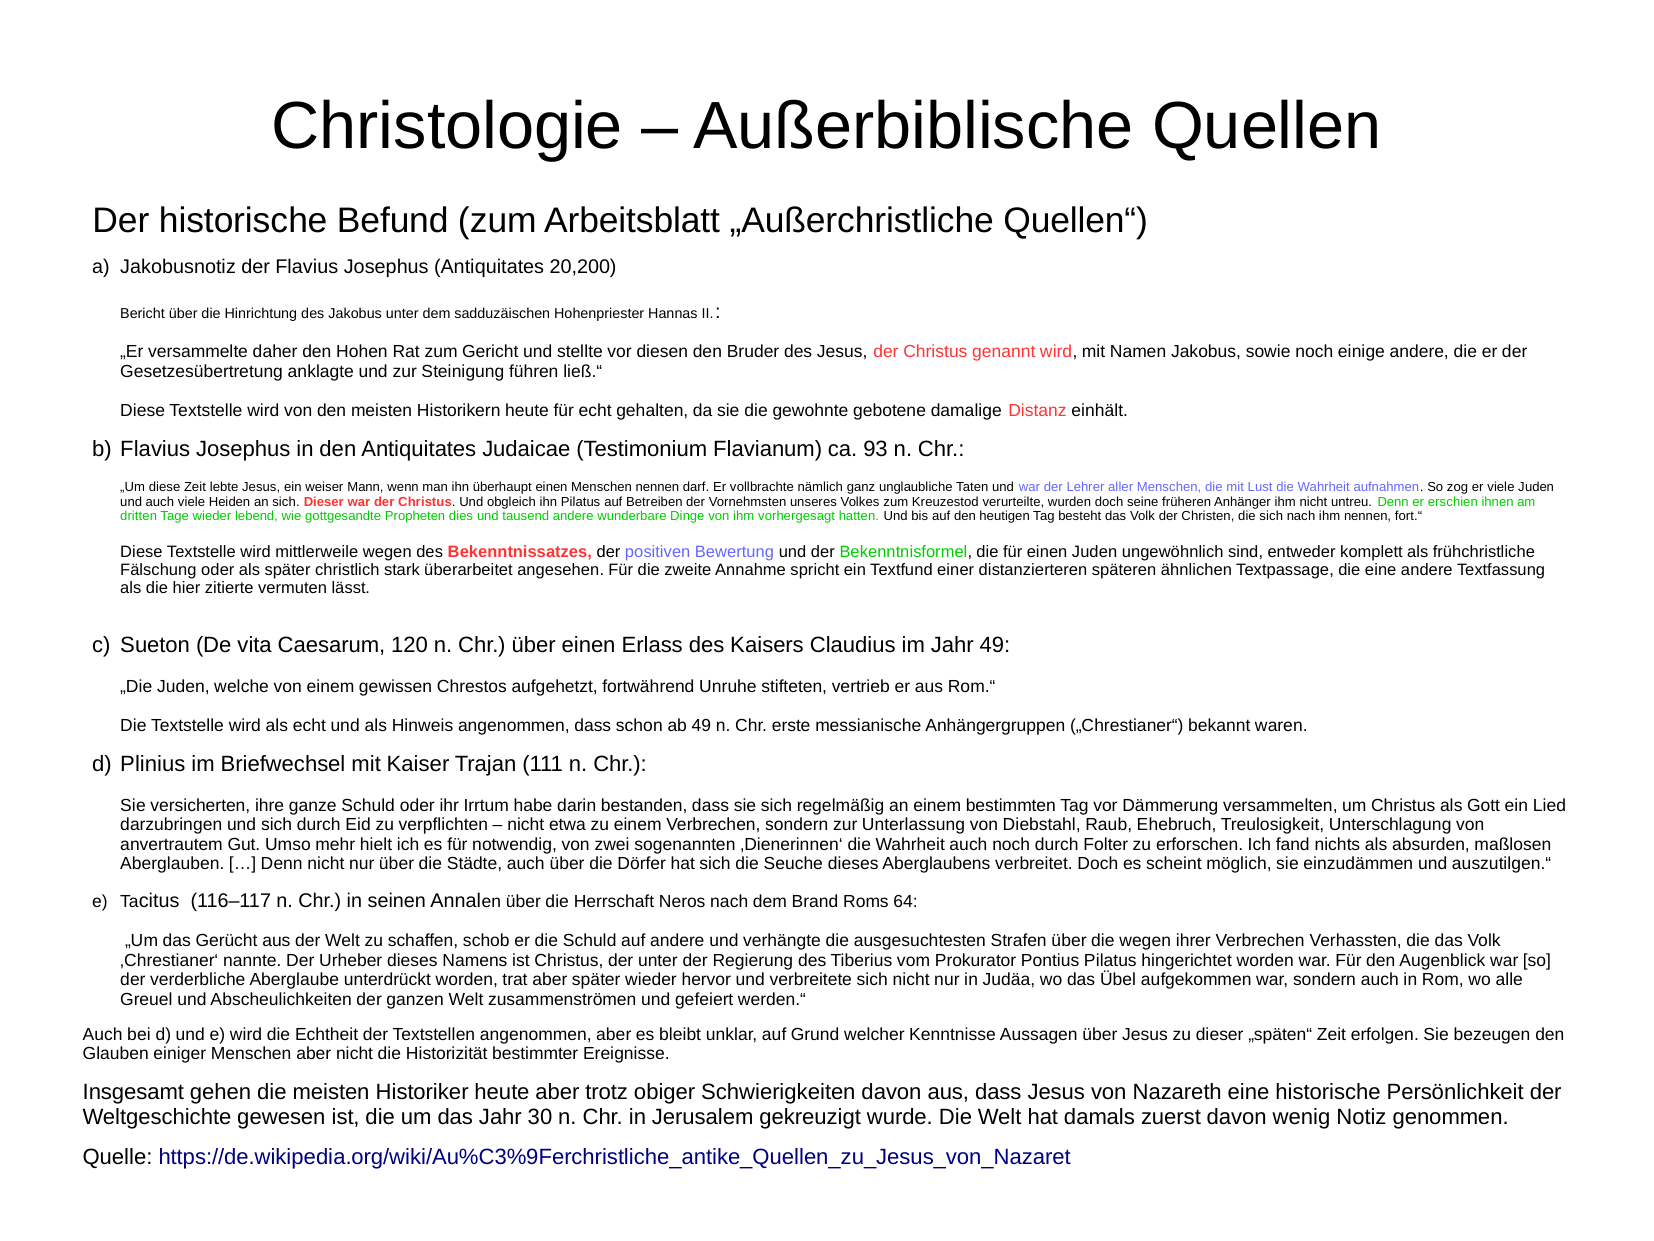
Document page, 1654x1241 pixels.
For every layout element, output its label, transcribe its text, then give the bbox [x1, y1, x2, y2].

list Der historische Befund (zum Arbeitsblatt „Außerchristliche Quellen“) Jakobusnotiz der Flavius Josephus (Antiquitates 20,200) Bericht über die Hinrichtung des Jakobus unter dem sadduzäischen Hohenpriester Hannas II.: „Er versammelte daher den Hohen Rat zum Gericht und stellte vor diesen den Bruder des Jesus, der Christus genannt wird, mit Namen Jakobus, sowie noch einige andere, die er der Gesetzesübertretung anklagte und zur Steinigung führen ließ.“ Diese Textstelle wird von den meisten Historikern heute für echt gehalten, da sie die gewohnte gebotene damalige Distanz einhält. Flavius Josephus in den Antiquitates Judaicae (Testimonium Flavianum) ca. 93 n. Chr.: „Um diese Zeit lebte Jesus, ein weiser Mann, wenn man ihn überhaupt einen Menschen nennen darf. Er vollbrachte nämlich ganz unglaubliche Taten und war der Lehrer aller Menschen, die mit Lust die Wahrheit aufnahmen. So zog er viele Juden und auch viele Heiden an sich. Dieser war der Christus. Und obgleich ihn Pilatus auf Betreiben der Vornehmsten unseres Volkes zum Kreuzestod verurteilte, wurden doch seine früheren Anhänger ihm nicht untreu. Denn er erschien ihnen am dritten Tage wieder lebend, wie gottgesandte Propheten dies und tausend andere wunderbare Dinge von ihm vorhergesagt hatten. Und bis auf den heutigen Tag besteht das Volk der Christen, die sich nach ihm nennen, fort.“ Diese Textstelle wird mittlerweile wegen des Bekenntnissatzes, der positiven Bewertung und der Bekenntnisformel, die für einen Juden ungewöhnlich sind, entweder komplett als frühchristliche Fälschung oder als später christlich stark überarbeitet angesehen. Für die zweite Annahme spricht ein Textfund einer distanzierteren späteren ähnlichen Textpassage, die eine andere Textfassung als die hier zitierte vermuten lässt. Sueton (De vita Caesarum, 120 n. Chr.) über einen Erlass des Kaisers Claudius im Jahr 49: „Die Juden, welche von einem gewissen Chrestos aufgehetzt, fortwährend Unruhe stifteten, vertrieb er aus Rom.“ Die Textstelle wird als echt und als Hinweis angenommen, dass schon ab 49 n. Chr. erste messianische Anhängergruppen („Chrestianer“) bekannt waren. Plinius im Briefwechsel mit Kaiser Trajan (111 n. Chr.): Sie versicherten, ihre ganze Schuld oder ihr Irrtum habe darin bestanden, dass sie sich regelmäßig an einem bestimmten Tag vor Dämmerung versammelten, um Christus als Gott ein Lied darzubringen und sich durch Eid zu verpflichten – nicht etwa zu einem Verbrechen, sondern zur Unterlassung von Diebstahl, Raub, Ehebruch, Treulosigkeit, Unterschlagung von anvertrautem Gut. Umso mehr hielt ich es für notwendig, von zwei sogenannten ‚Dienerinnen‘ die Wahrheit auch noch durch Folter zu erforschen. Ich fand nichts als absurden, maßlosen Aberglauben. […] Denn nicht nur über die Städte, auch über die Dörfer hat sich die Seuche dieses Aberglaubens verbreitet. Doch es scheint möglich, sie einzudämmen und auszutilgen.“ Tacitus (116–117 n. Chr.) in seinen Annalen über die Herrschaft Neros nach dem Brand Roms 64: „Um das Gerücht aus der Welt zu schaffen, schob er die Schuld auf andere und verhängte die ausgesuchtesten Strafen über die wegen ihrer Verbrechen Verhassten, die das Volk ‚Chrestianer‘ nannte. Der Urheber dieses Namens ist Christus, der unter der Regierung des Tiberius vom Prokurator Pontius Pilatus hingerichtet worden war. Für den Augenblick war [so] der verderbliche Aberglaube unterdrückt worden, trat aber später wieder hervor und verbreitete sich nicht nur in Judäa, wo das Übel aufgekommen war, sondern auch in Rom, wo alle Greuel und Abscheulichkeiten der ganzen Welt zusammenströmen und gefeiert werden.“ Auch bei d) und e) wird die Echtheit der Textstellen angenommen, aber es bleibt unklar, auf Grund welcher Kenntnisse Aussagen über Jesus zu dieser „späten“ Zeit erfolgen. Sie bezeugen den Glauben einiger Menschen aber nicht die Historizität bestimmter Ereignisse. Insgesamt gehen die meisten Historiker heute aber trotz obiger Schwierigkeiten davon aus, dass Jesus von Nazareth eine historische Persönlichkeit der Weltgeschichte gewesen ist, die um das Jahr 30 n. Chr. in Jerusalem gekreuzigt wurde. Die Welt hat damals zuerst davon wenig Notiz genommen. Quelle: https://de.wikipedia.org/wiki/Au%C3%9Ferchristliche_antike_Quellen_zu_Jesus_von_Nazaret [82, 201, 1571, 1193]
title Christologie – Außerbiblische Quellen [82, 49, 1571, 201]
